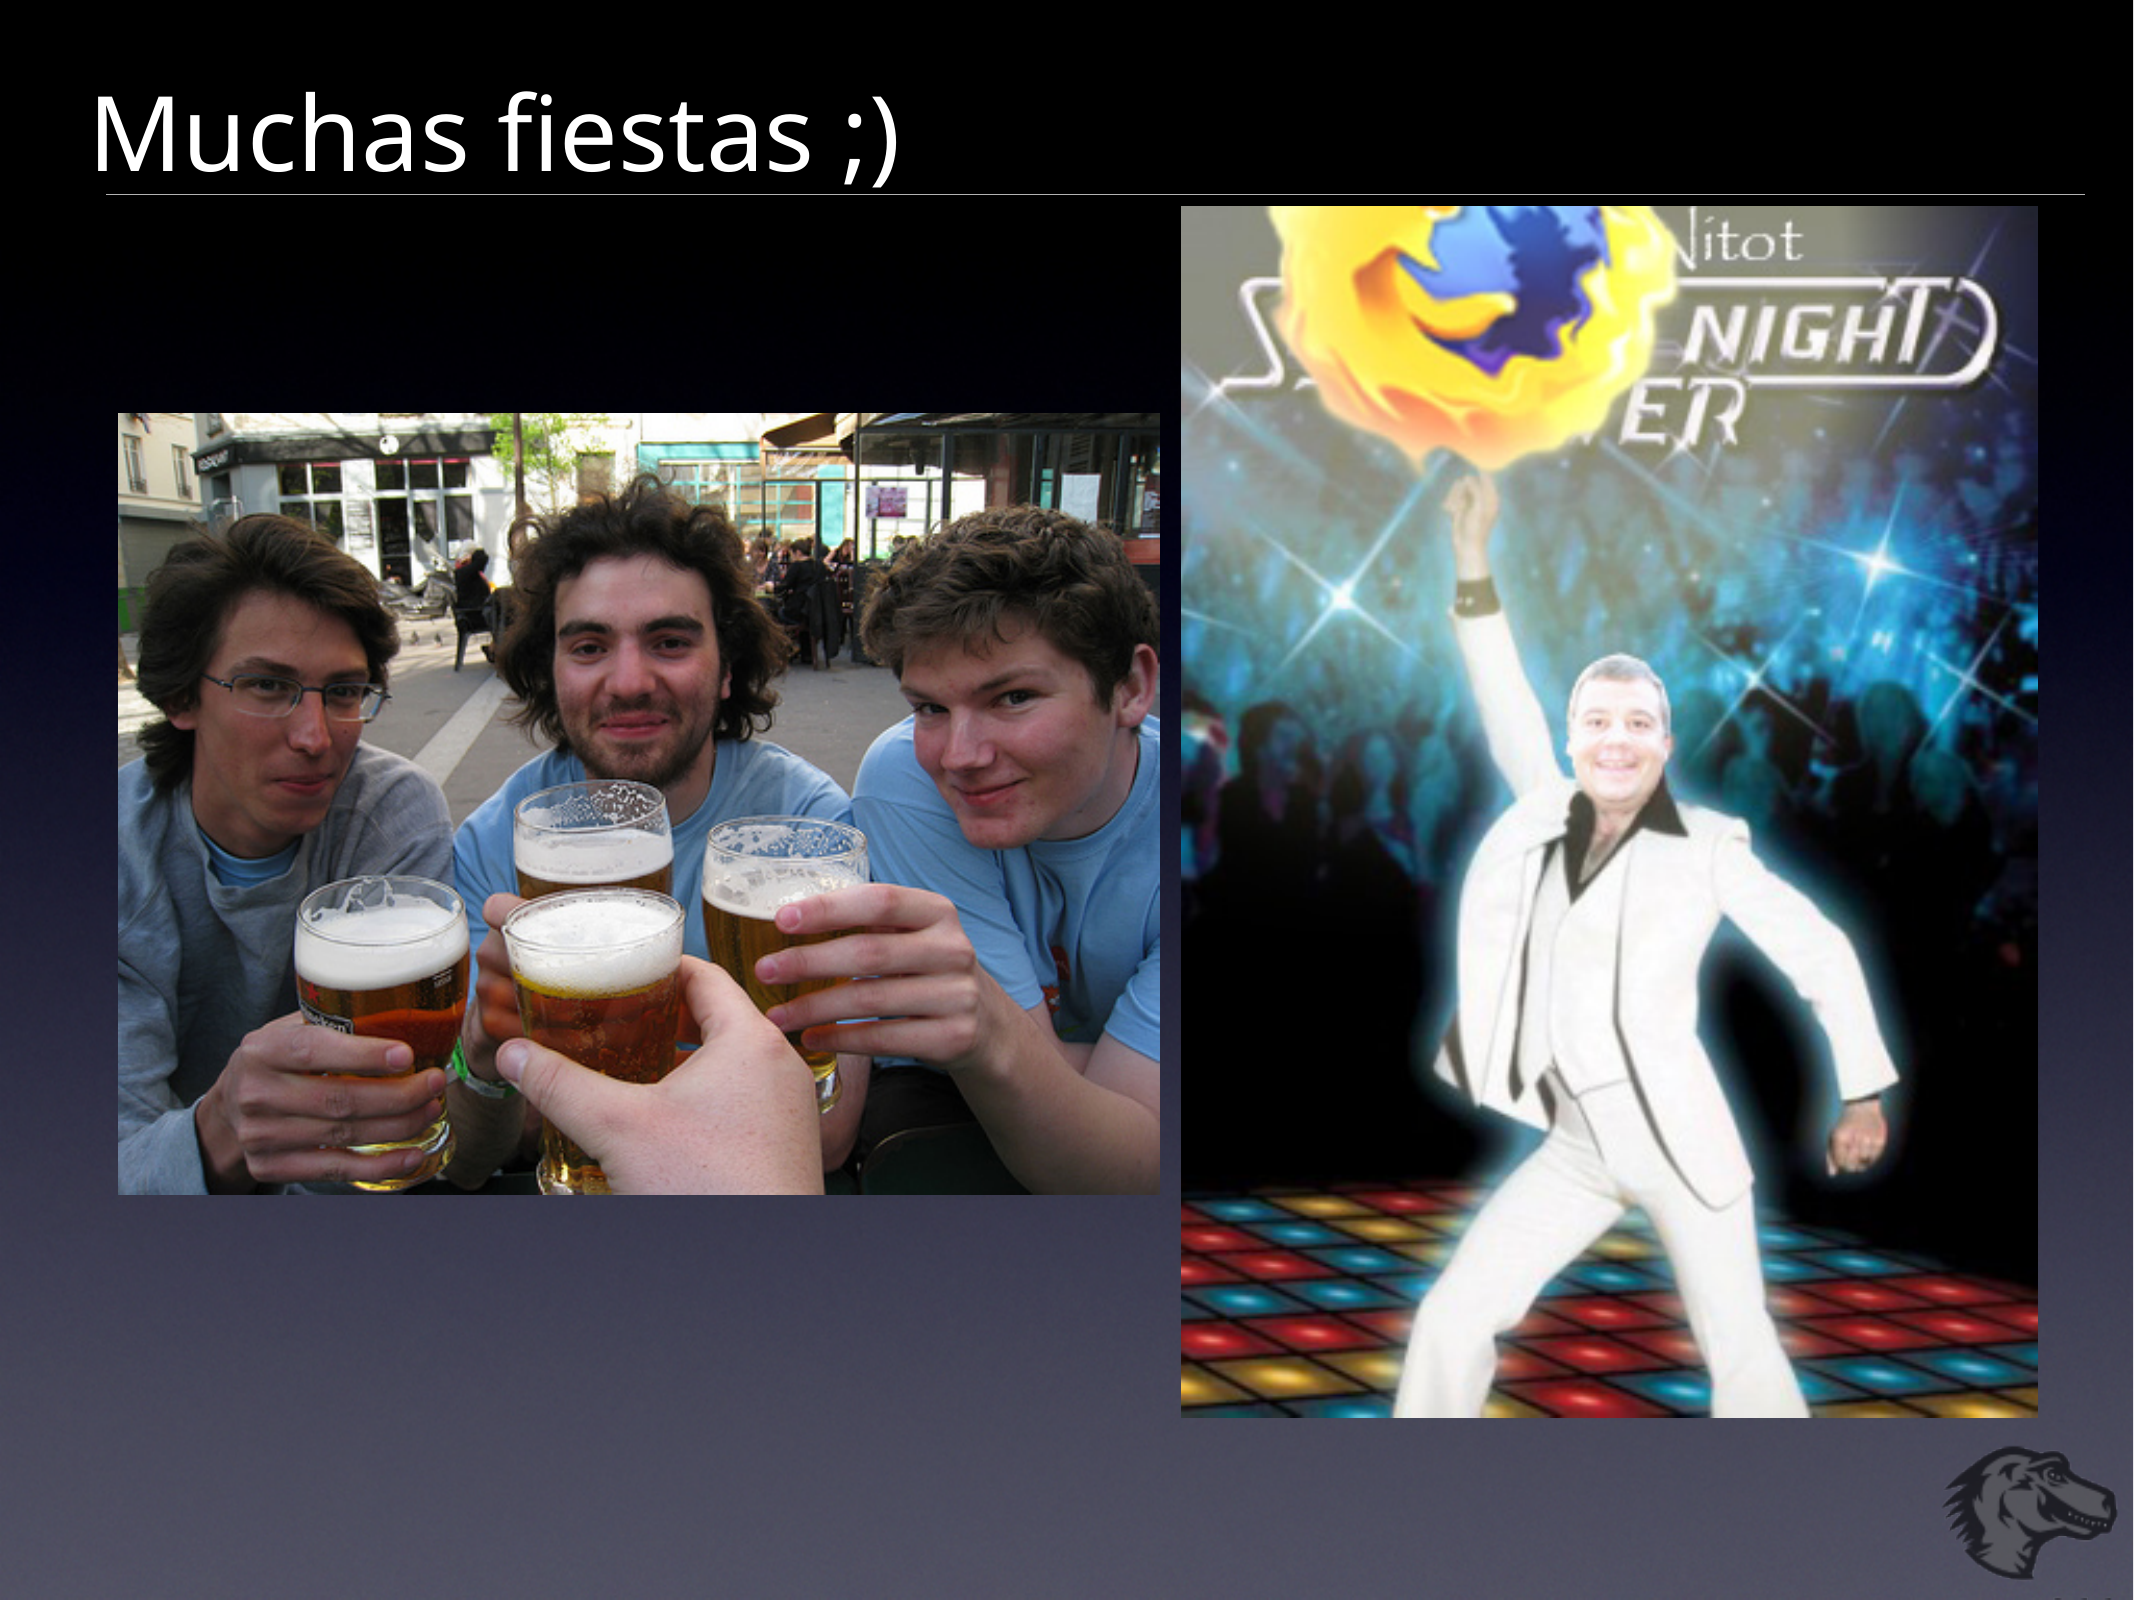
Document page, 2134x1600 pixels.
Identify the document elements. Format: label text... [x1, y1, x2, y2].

picture [0, 0, 2134, 1600]
text_box Muchas fiestas ;) [88, 61, 2097, 199]
